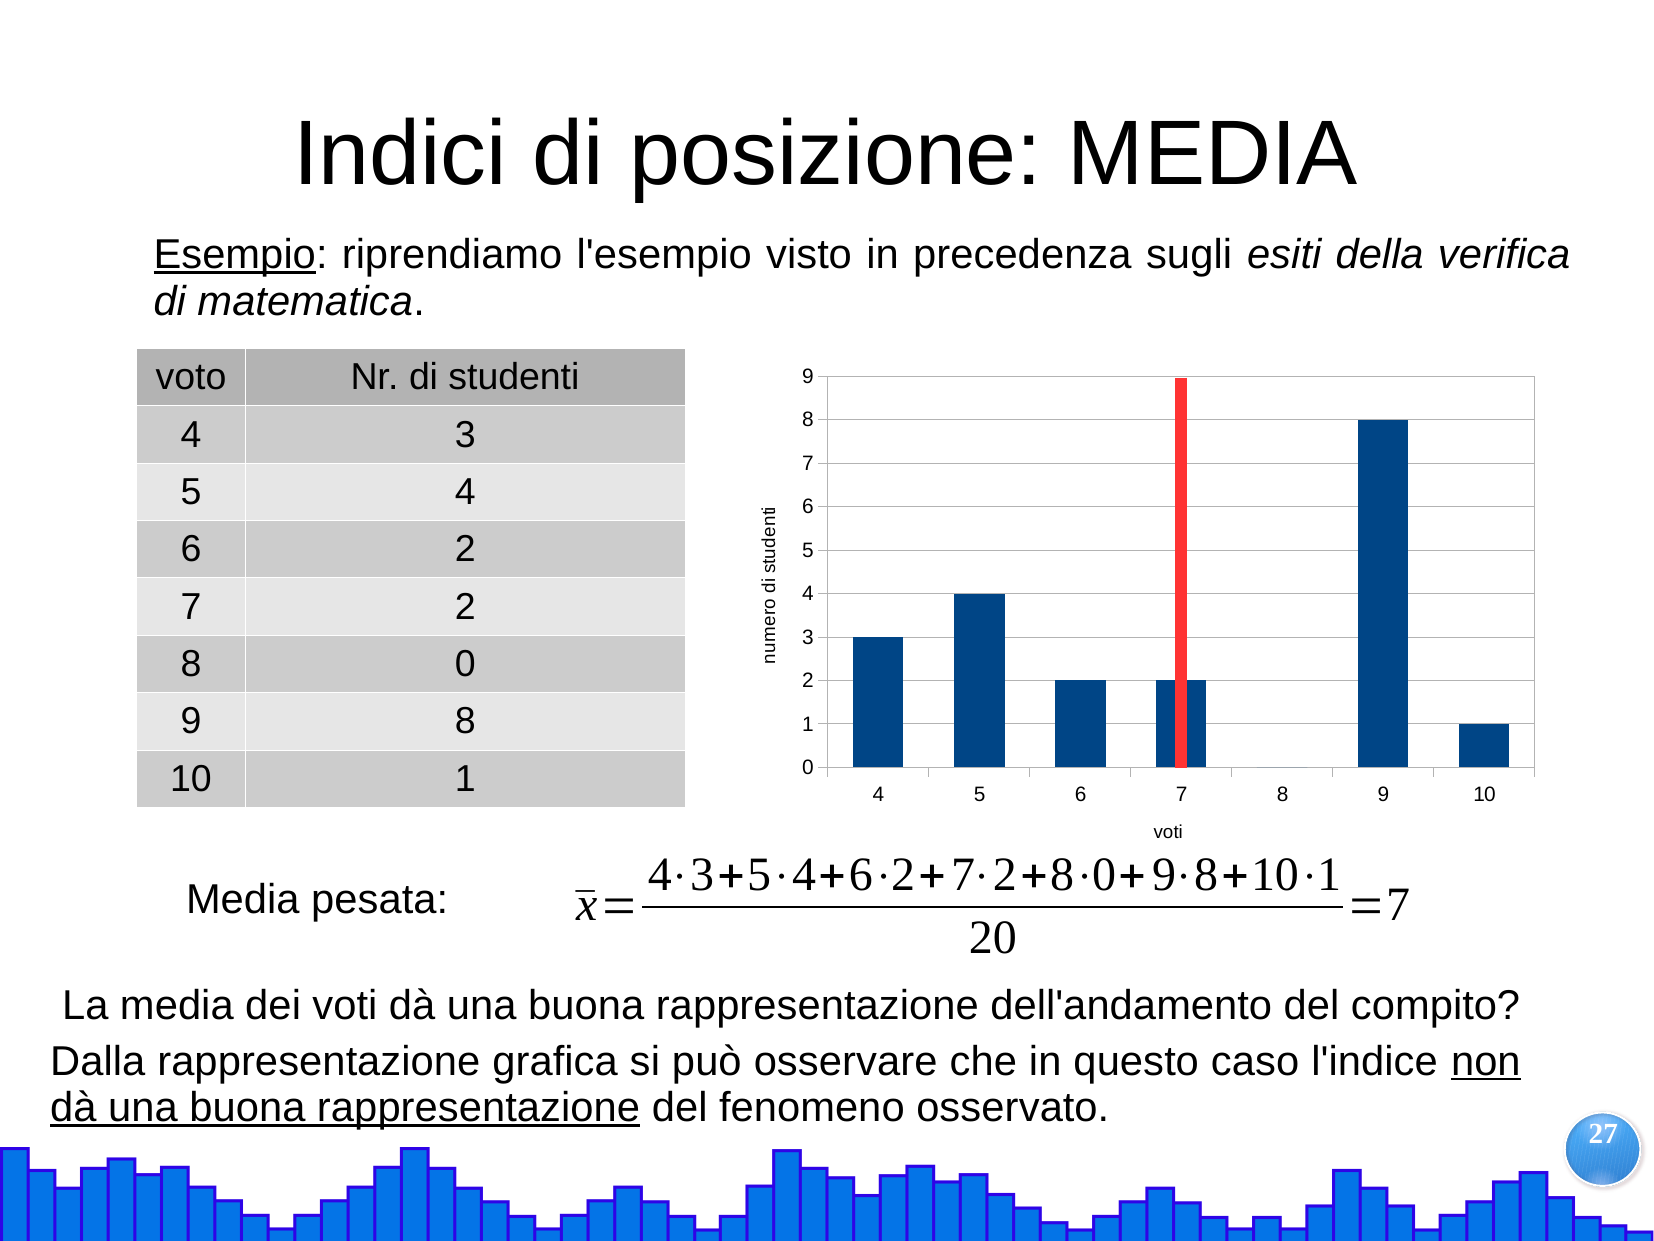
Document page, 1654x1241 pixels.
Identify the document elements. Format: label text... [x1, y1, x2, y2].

table_header voto [137, 349, 245, 405]
table_cell 7 [137, 578, 245, 635]
table_cell 8 [137, 636, 245, 692]
table_cell 4 [246, 464, 685, 520]
text_box Dalla rappresentazione grafica si può osservare che in questo caso l'indice non dà una buona rappresentazione del fenomeno osservato. [0, 1030, 1536, 1140]
list Esempio: riprendiamo l'esempio visto in precedenza sugli esiti della verifica di matematica. [82, 231, 1571, 951]
table_cell 4 [137, 406, 245, 463]
table_cell 10 [137, 751, 245, 807]
table_cell 2 [246, 521, 685, 577]
title Indici di posizione: MEDIA [82, 49, 1571, 231]
table_header Nr. di studenti [246, 349, 685, 405]
table_cell 1 [246, 751, 685, 807]
table_cell 5 [137, 464, 245, 520]
text_box La media dei voti dà una buona rappresentazione dell'andamento del compito? [47, 974, 1583, 1037]
picture [0, 1147, 1654, 1241]
table_cell 9 [137, 693, 245, 750]
chart [561, 354, 1552, 964]
table_cell 8 [246, 693, 685, 750]
text_box Media pesata: [171, 868, 561, 930]
table_cell 3 [246, 406, 685, 463]
table_cell 2 [246, 578, 685, 635]
table_cell 0 [246, 636, 685, 692]
table_cell 6 [137, 521, 245, 577]
